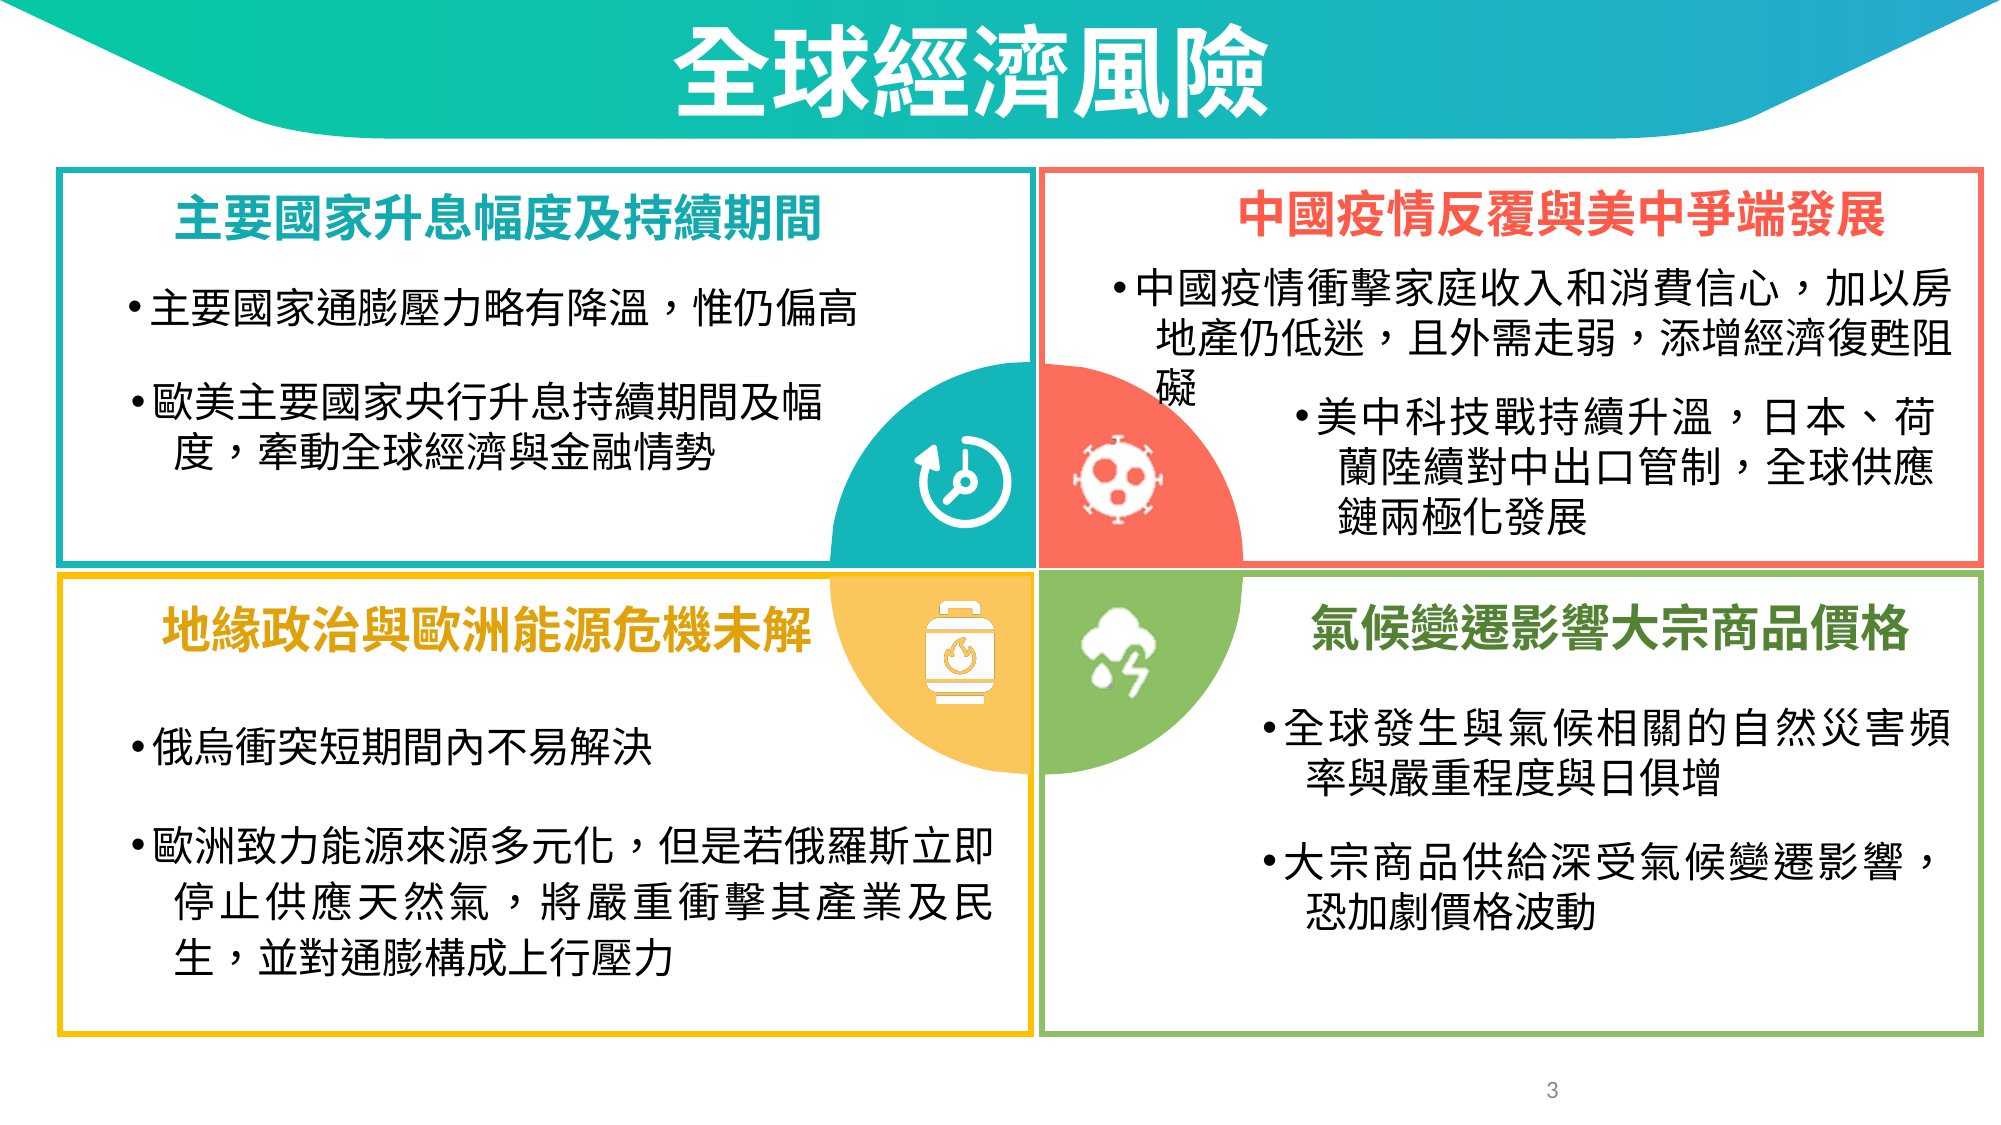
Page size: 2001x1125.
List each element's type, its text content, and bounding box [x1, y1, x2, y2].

text_box 主要國家通膨壓力略有降溫，惟仍偏高 [46, 274, 964, 339]
text_box 中國疫情衝擊家庭收入和消費信心，加以房地產仍低迷，且外需走弱，添增經濟復甦阻礙 [1031, 254, 1969, 419]
text_box 地緣政治與歐洲能源危機未解 [133, 591, 840, 667]
text_box 全球經濟風險 [215, 2, 1729, 139]
text_box 主要國家升息幅度及持續期間 [158, 180, 852, 255]
text_box [829, 576, 1031, 775]
text_box [1041, 573, 1244, 775]
text_box 3 [1531, 1058, 1982, 1119]
text_box 大宗商品供給深受氣候變遷影響，恐加劇價格波動 [1180, 827, 1964, 945]
text_box 氣候變遷影響大宗商品價格 [1293, 588, 1927, 665]
text_box 全球發生與氣候相關的自然災害頻率與嚴重程度與日俱增 [1181, 695, 1966, 810]
text_box 美中科技戰持續升溫，日本、荷蘭陸續對中出口管制，全球供應鏈兩極化發展 [1212, 383, 1951, 550]
picture [1062, 428, 1185, 536]
text_box 中國疫情反覆與美中爭端發展 [1192, 174, 1931, 251]
picture [1062, 595, 1171, 710]
text_box [829, 361, 1032, 564]
text_box 俄烏衝突短期間內不易解決 [49, 707, 804, 779]
text_box 歐洲致力能源來源多元化，但是若俄羅斯立即停止供應天然氣，將嚴重衝擊其產業及民生，並對通膨構成上行壓力 [49, 805, 1011, 987]
text_box 歐美主要國家央行升息持續期間及幅度，牽動全球經濟與金融情勢 [49, 368, 839, 485]
picture [908, 601, 1012, 704]
text_box [1044, 419, 1244, 566]
